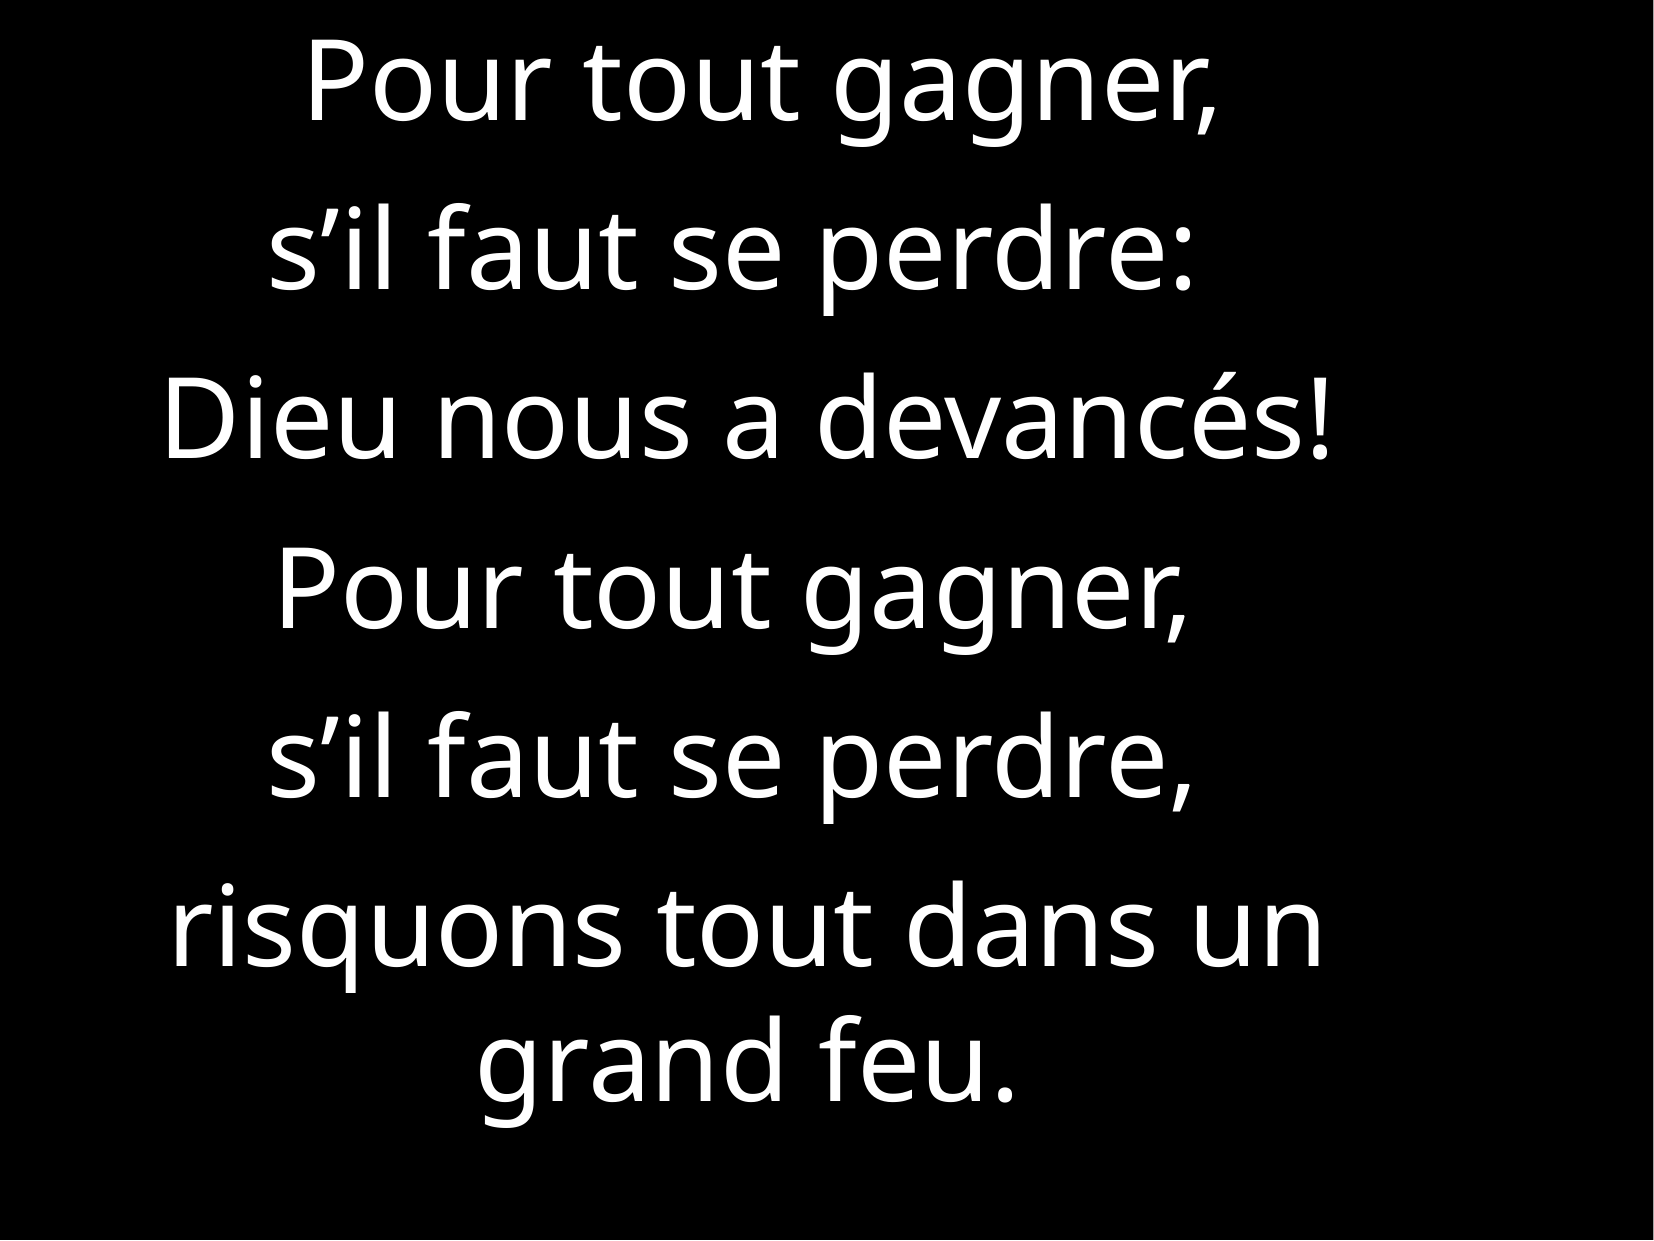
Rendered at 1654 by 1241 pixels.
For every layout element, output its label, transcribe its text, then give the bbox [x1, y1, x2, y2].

list Pour tout gagner, s’il faut se perdre: Dieu nous a devancés! Pour tout gagner, s’il faut se perdre, risquons tout dans un grand feu. [27, 0, 1469, 939]
